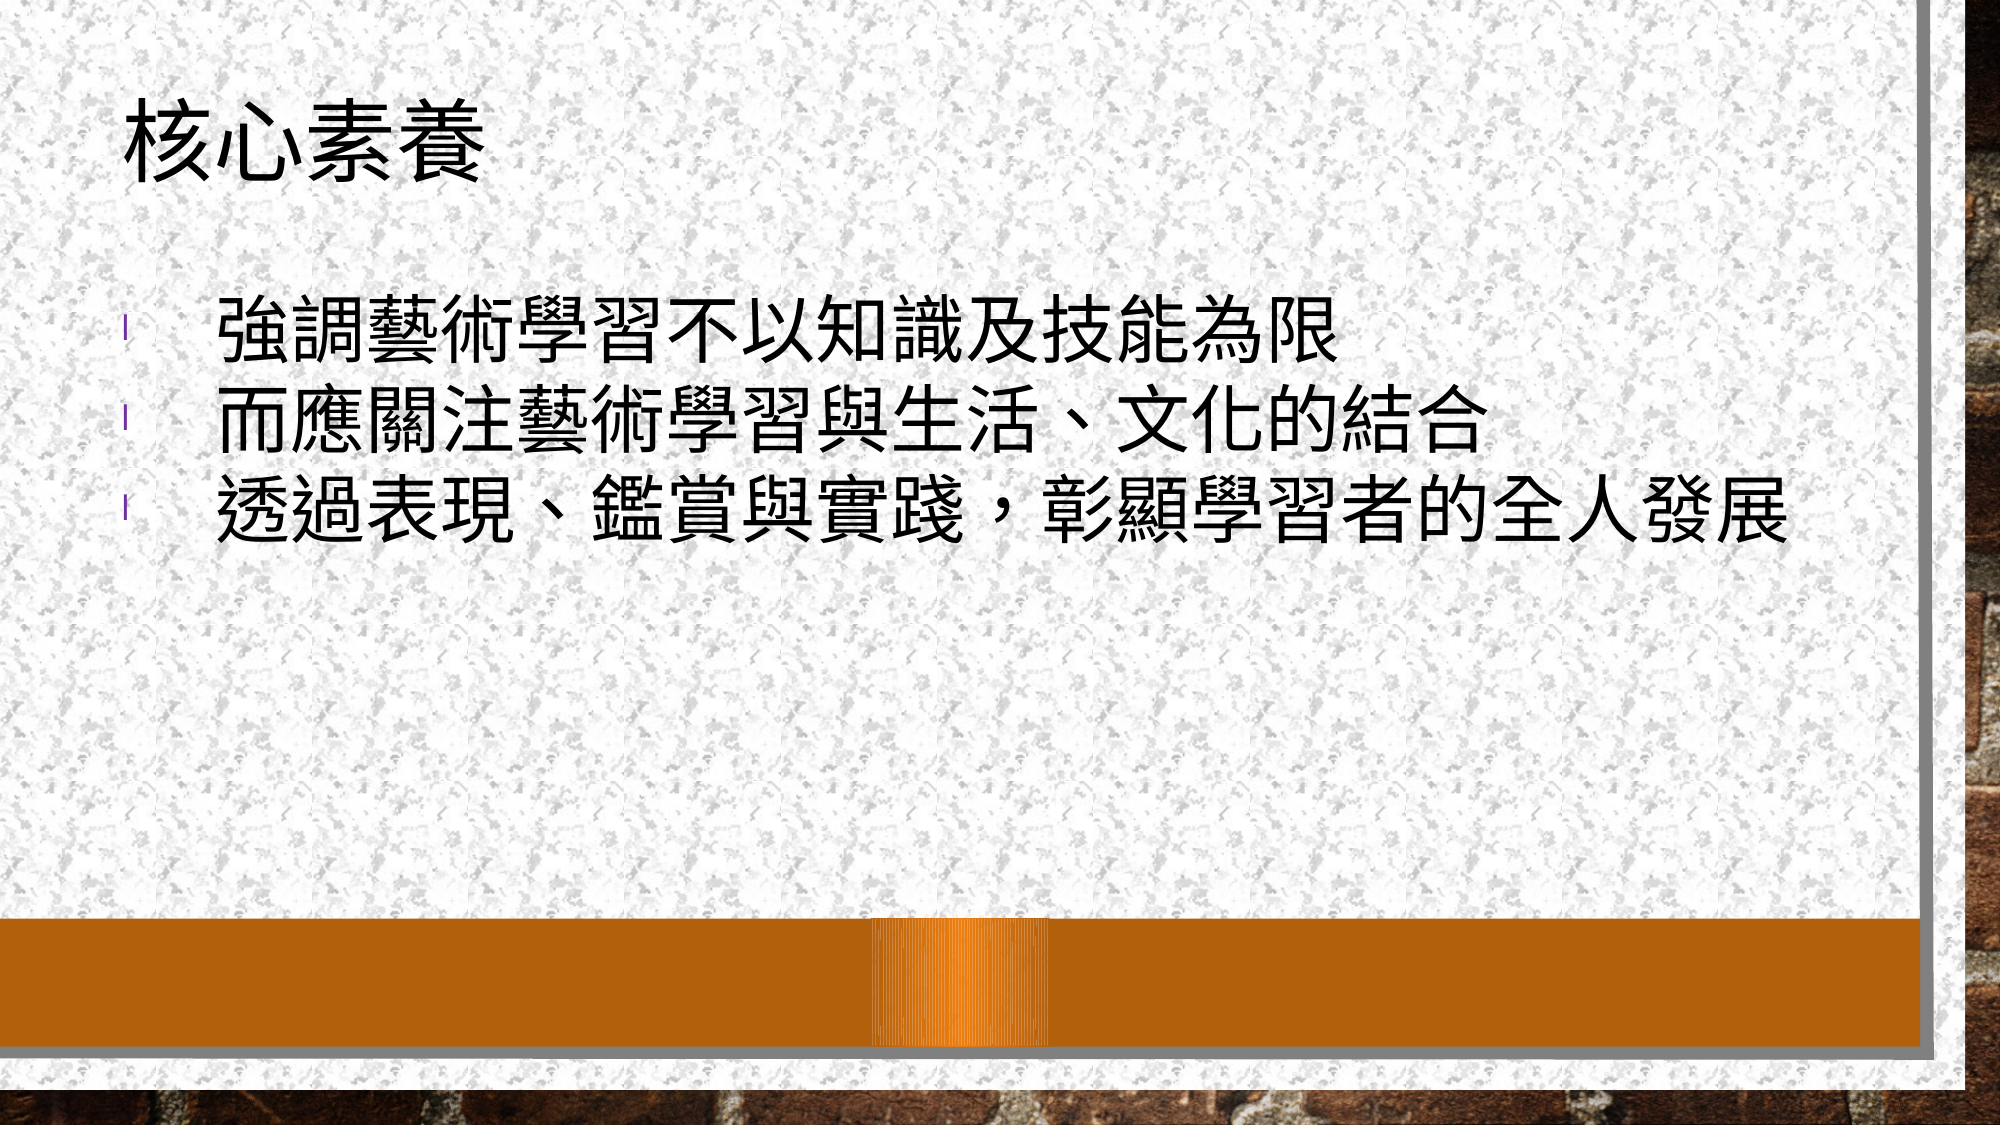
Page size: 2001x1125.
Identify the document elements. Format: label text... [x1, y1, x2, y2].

text_box 強調藝術學習不以知識及技能為限 而應關注藝術學習與生活、文化的結合 透過表現、鑑賞與實踐，彰顯學習者的全人發展 [106, 274, 1856, 560]
text_box 核心素養 [106, 88, 523, 225]
picture [0, 0, 2000, 1125]
picture [0, 0, 1919, 918]
